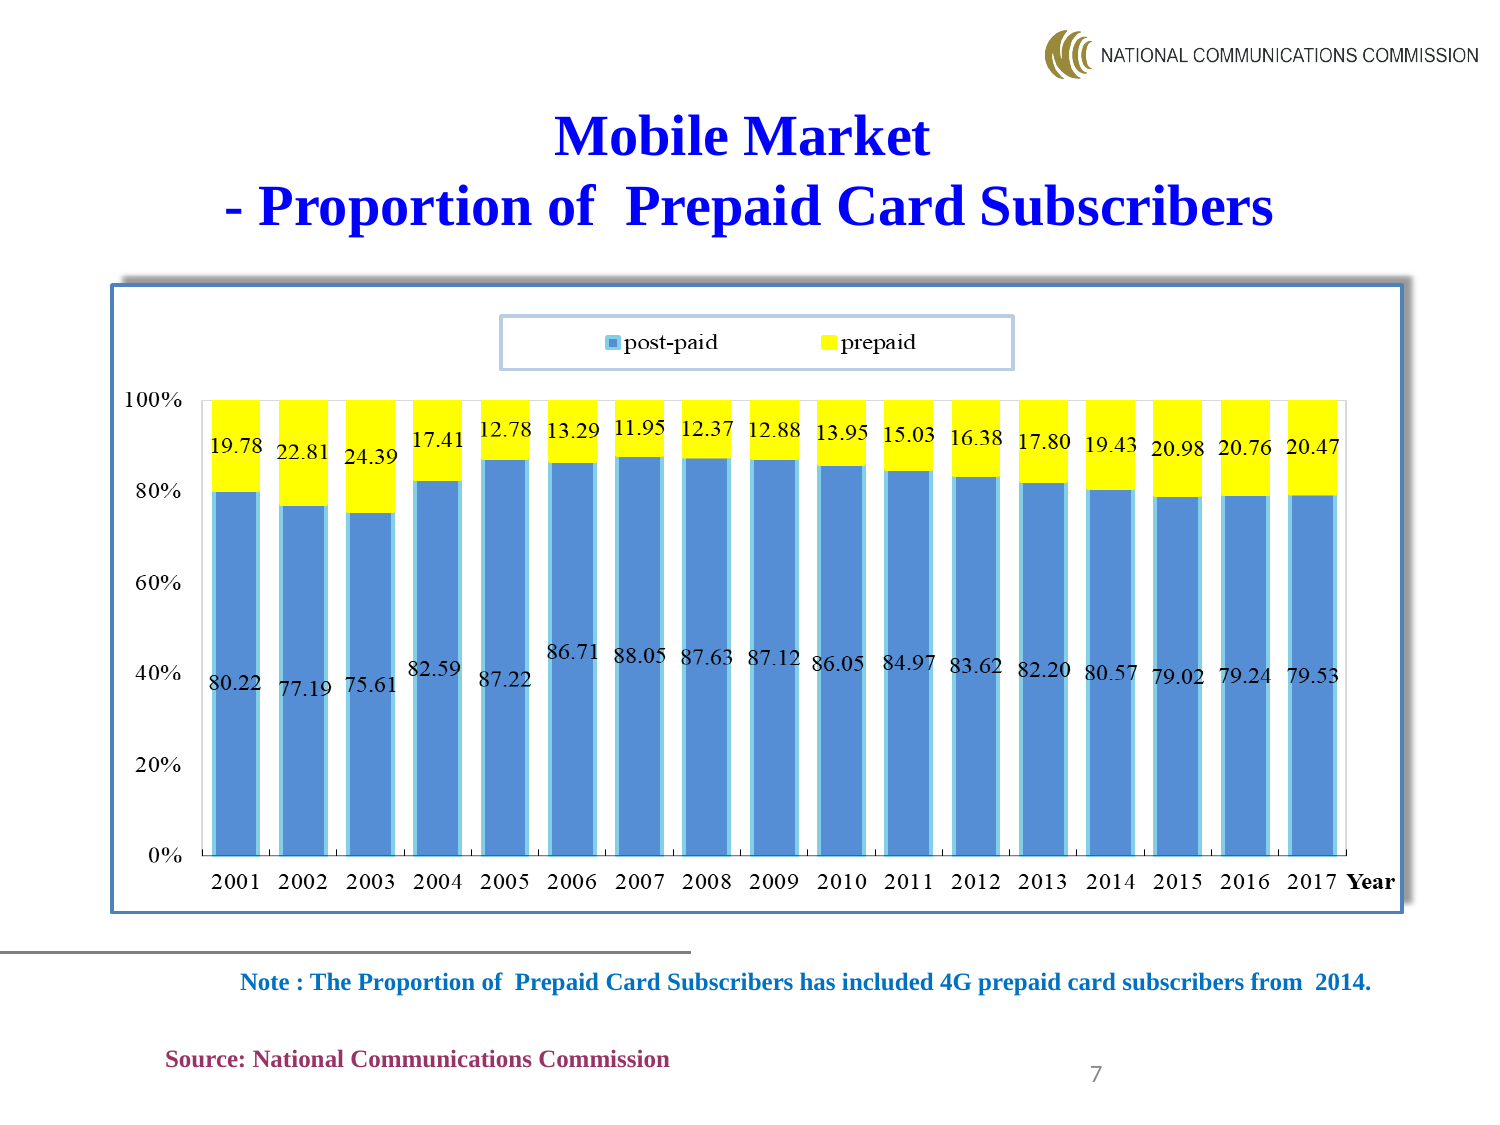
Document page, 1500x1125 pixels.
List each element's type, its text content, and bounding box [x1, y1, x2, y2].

text_box 7 [1074, 1042, 1426, 1103]
text_box Source: National Communications Commission [0, 1035, 703, 1081]
text_box Mobile Market - Proportion of Prepaid Card Subscribers [0, 90, 1500, 216]
picture [110, 268, 1422, 914]
text_box Note : The Proportion of Prepaid Card Subscribers has included 4G prepaid card subscribers from 2014. [0, 952, 1500, 1004]
picture [1045, 30, 1479, 79]
